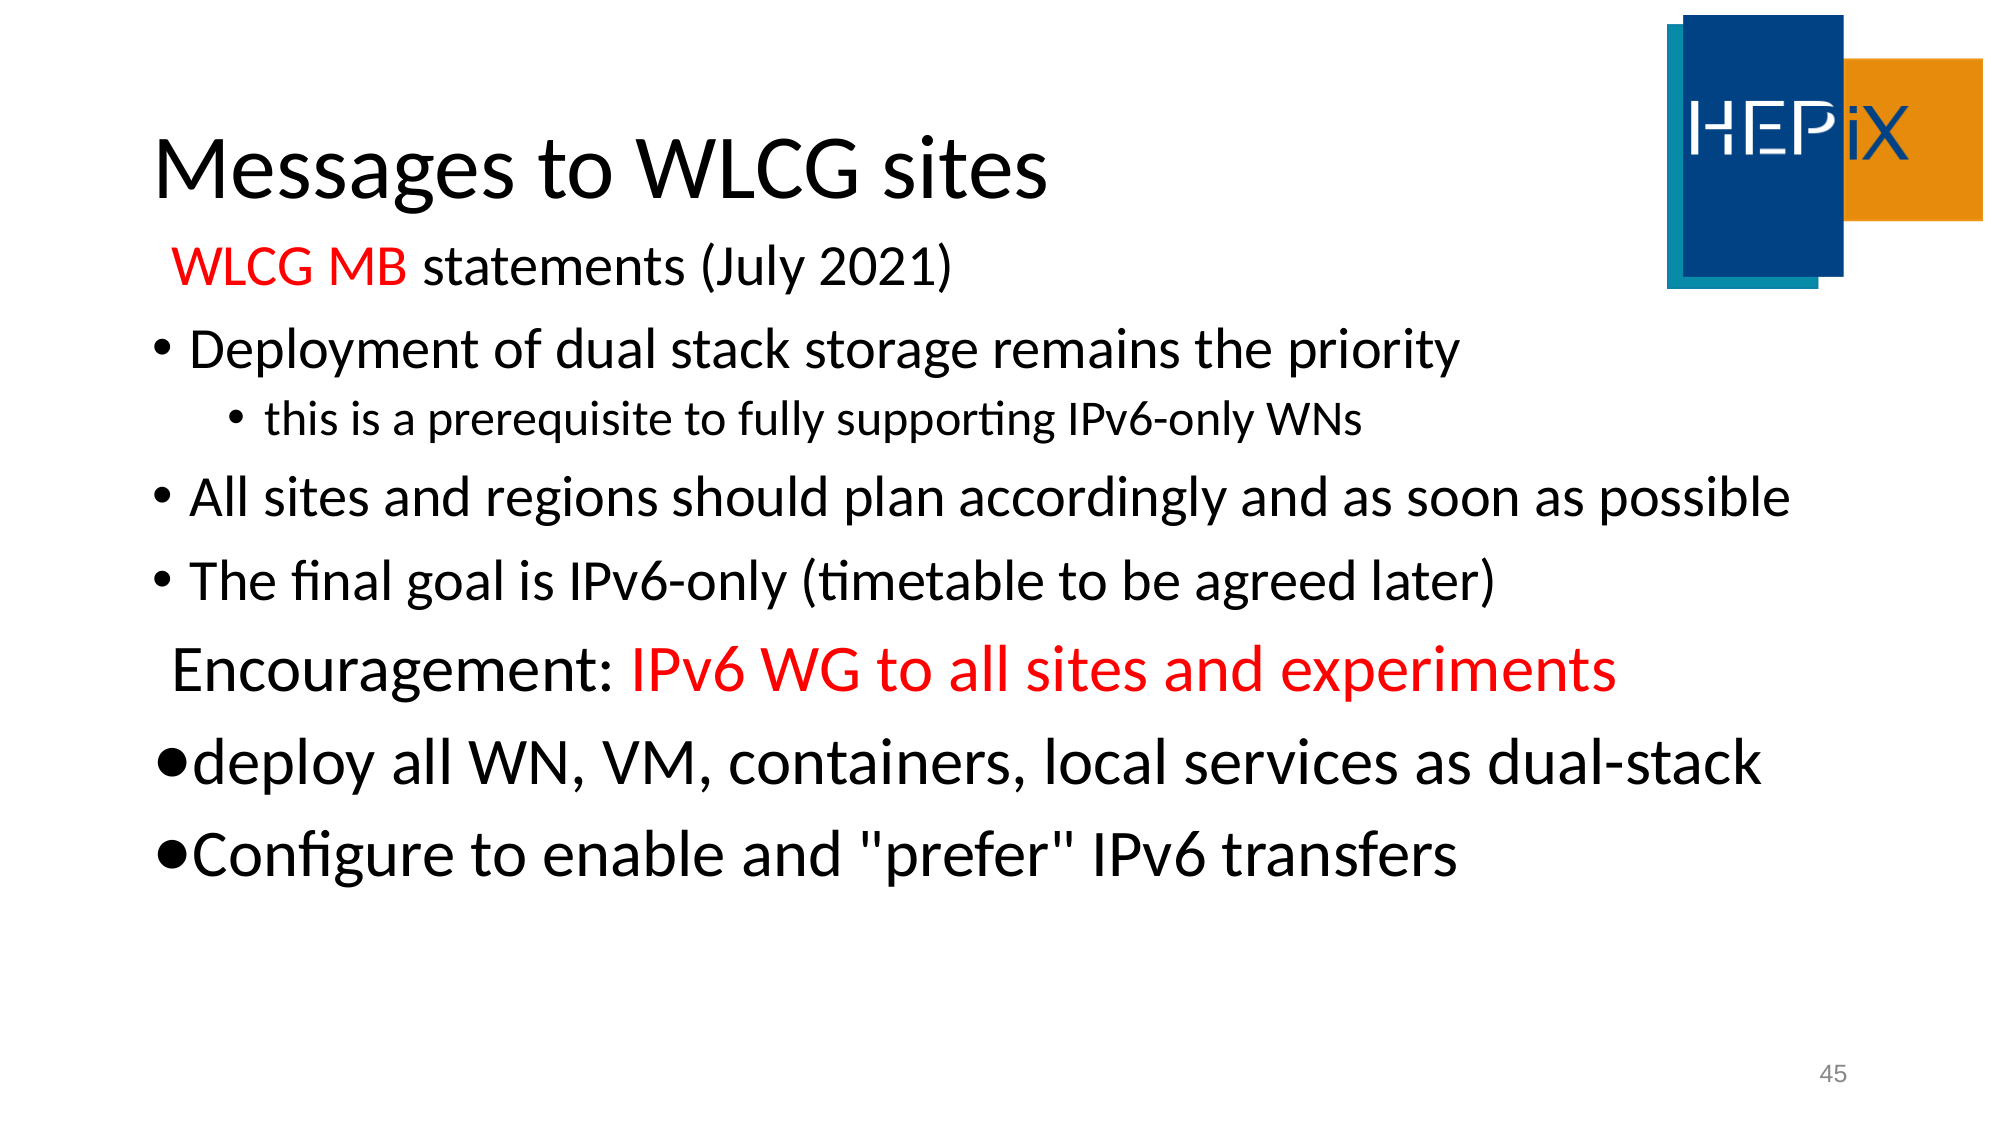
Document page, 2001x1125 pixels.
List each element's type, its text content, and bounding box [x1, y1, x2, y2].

list WLCG MB statements (July 2021) Deployment of dual stack storage remains the priority this is a prerequisite to fully supporting IPv6-only WNs All sites and regions should plan accordingly and as soon as possible The final goal is IPv6-only (timetable to be agreed later) Encouragement: IPv6 WG to all sites and experiments deploy all WN, VM, containers, local services as dual-stack Configure to enable and "prefer" IPv6 transfers [137, 227, 1863, 1014]
title Messages to WLCG sites [137, 59, 1863, 227]
picture [1667, 15, 1983, 289]
slide_number <number> [1412, 1042, 1863, 1103]
